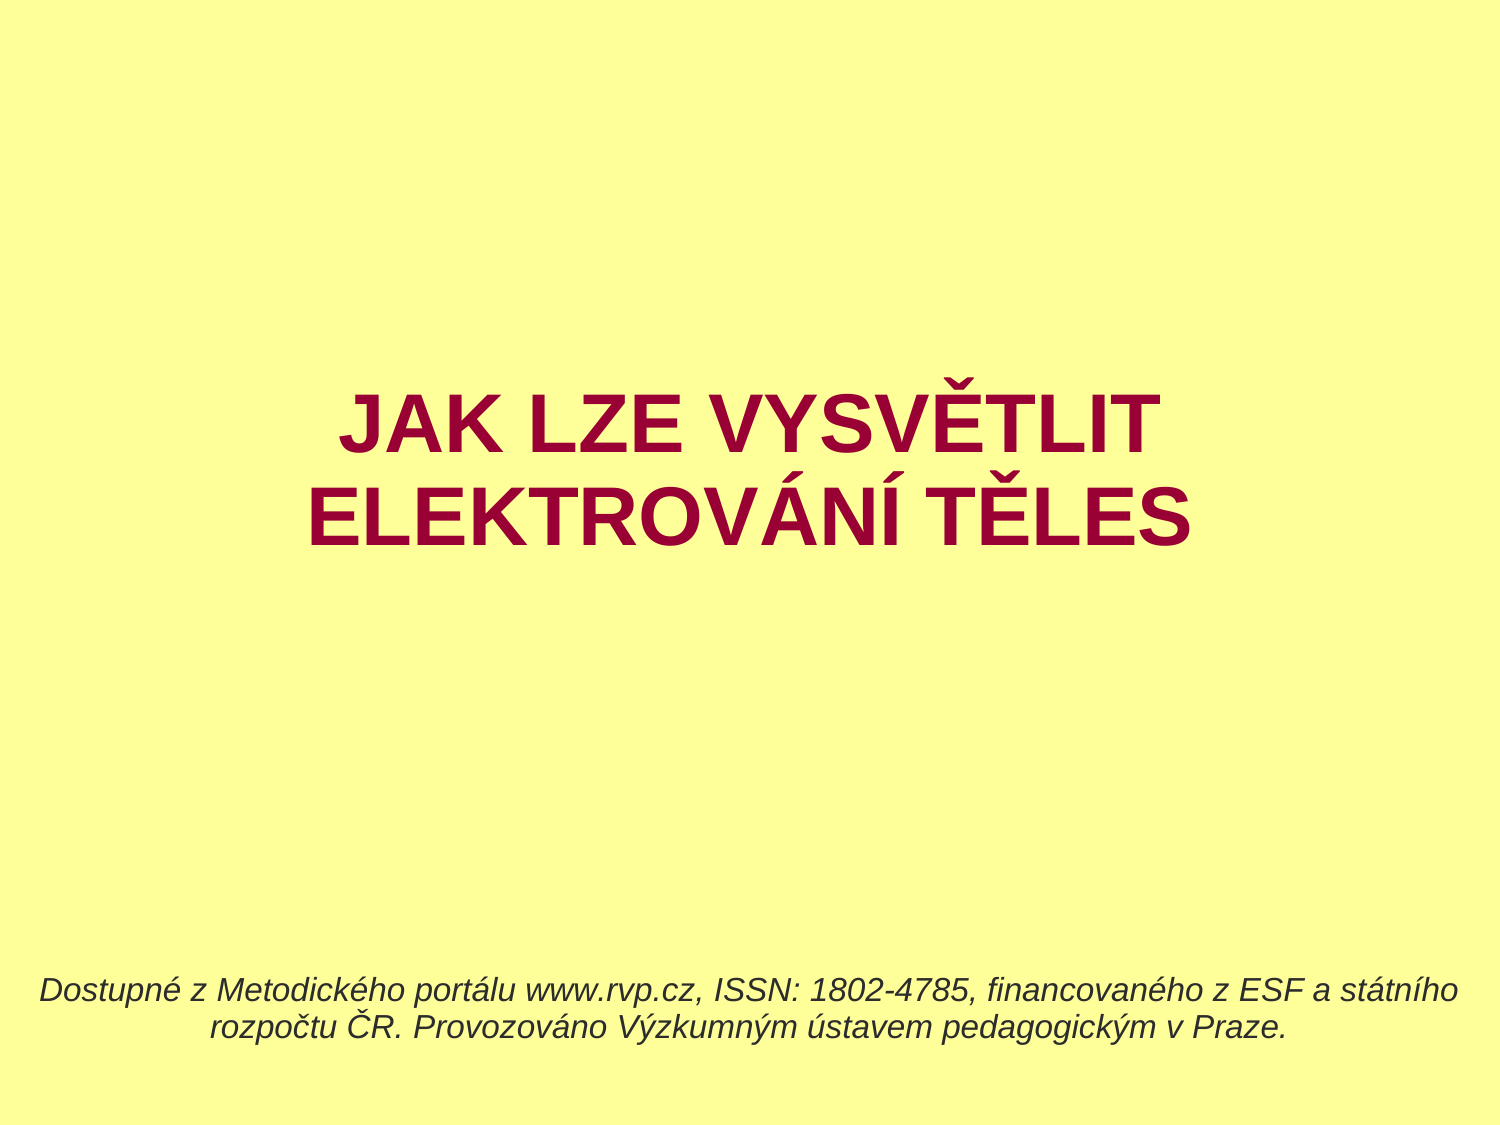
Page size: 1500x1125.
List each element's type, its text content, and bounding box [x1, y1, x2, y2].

title JAK LZE VYSVĚTLIT ELEKTROVÁNÍ TĚLES [112, 349, 1388, 591]
text_box Dostupné z Metodického portálu www.rvp.cz, ISSN: 1802-4785, financovaného z ESF a státního rozpočtu ČR. Provozováno Výzkumným ústavem pedagogickým v Praze. [0, 964, 1500, 1054]
